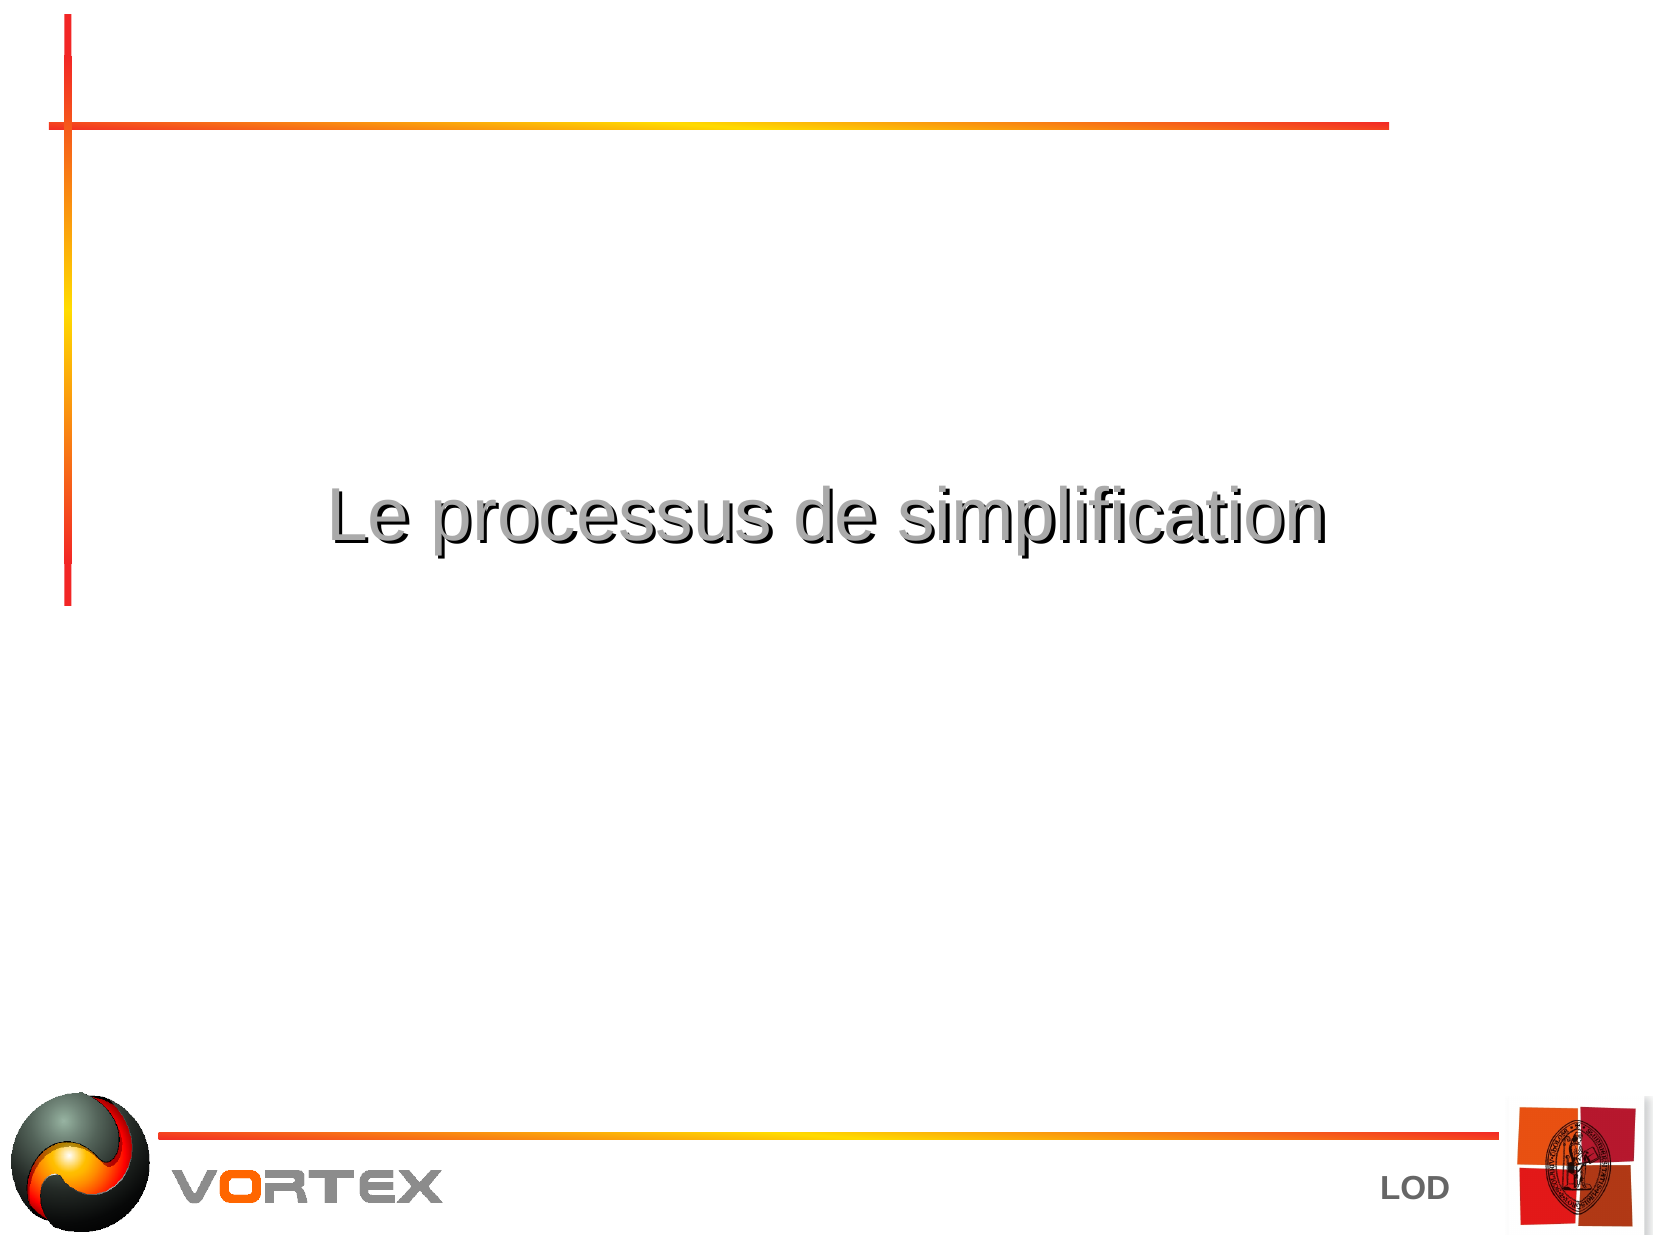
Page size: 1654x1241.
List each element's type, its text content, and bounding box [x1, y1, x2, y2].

picture [1505, 1096, 1653, 1235]
title Le processus de simplification [0, 454, 1654, 659]
picture [11, 1092, 443, 1232]
